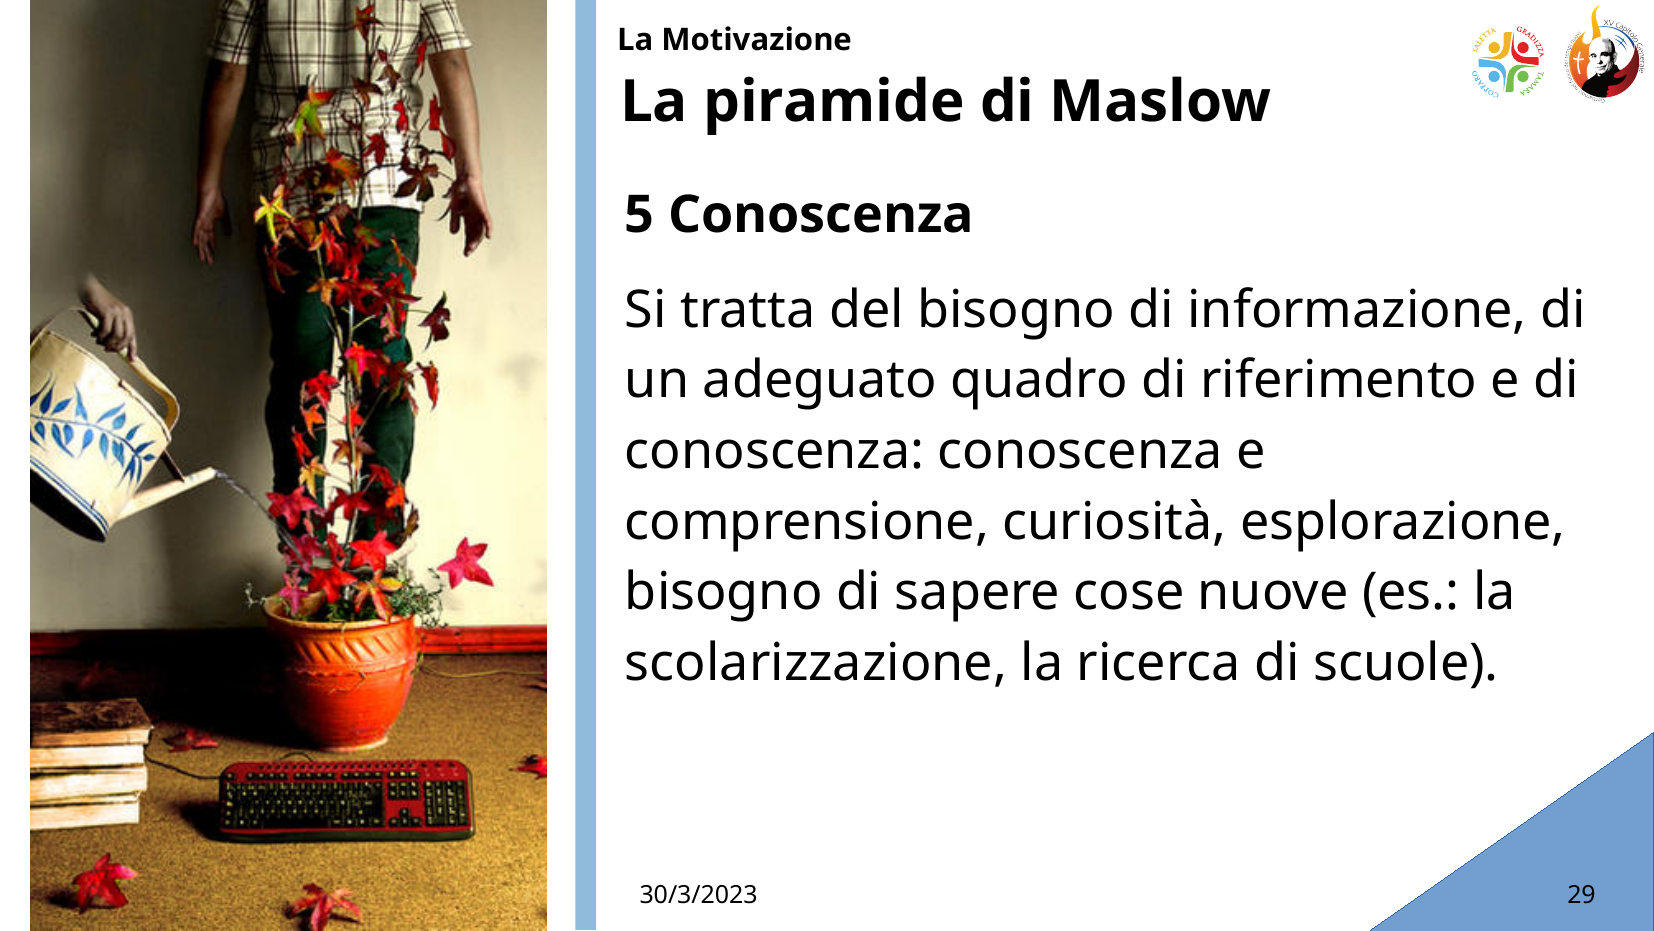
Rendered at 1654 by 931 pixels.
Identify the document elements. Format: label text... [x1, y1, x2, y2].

subtitle 5 Conoscenza Si tratta del bisogno di informazione, di un adeguato quadro di riferimento e di conoscenza: conoscenza e comprensione, curiosità, esplorazione, bisogno di sapere cose nuove (es.: la scolarizzazione, la ricerca di scuole). [624, 177, 1602, 873]
picture [1563, 4, 1646, 103]
picture [30, 0, 547, 931]
text_box La Motivazione [602, 9, 1335, 63]
title La piramide di Maslow [620, 70, 1617, 142]
